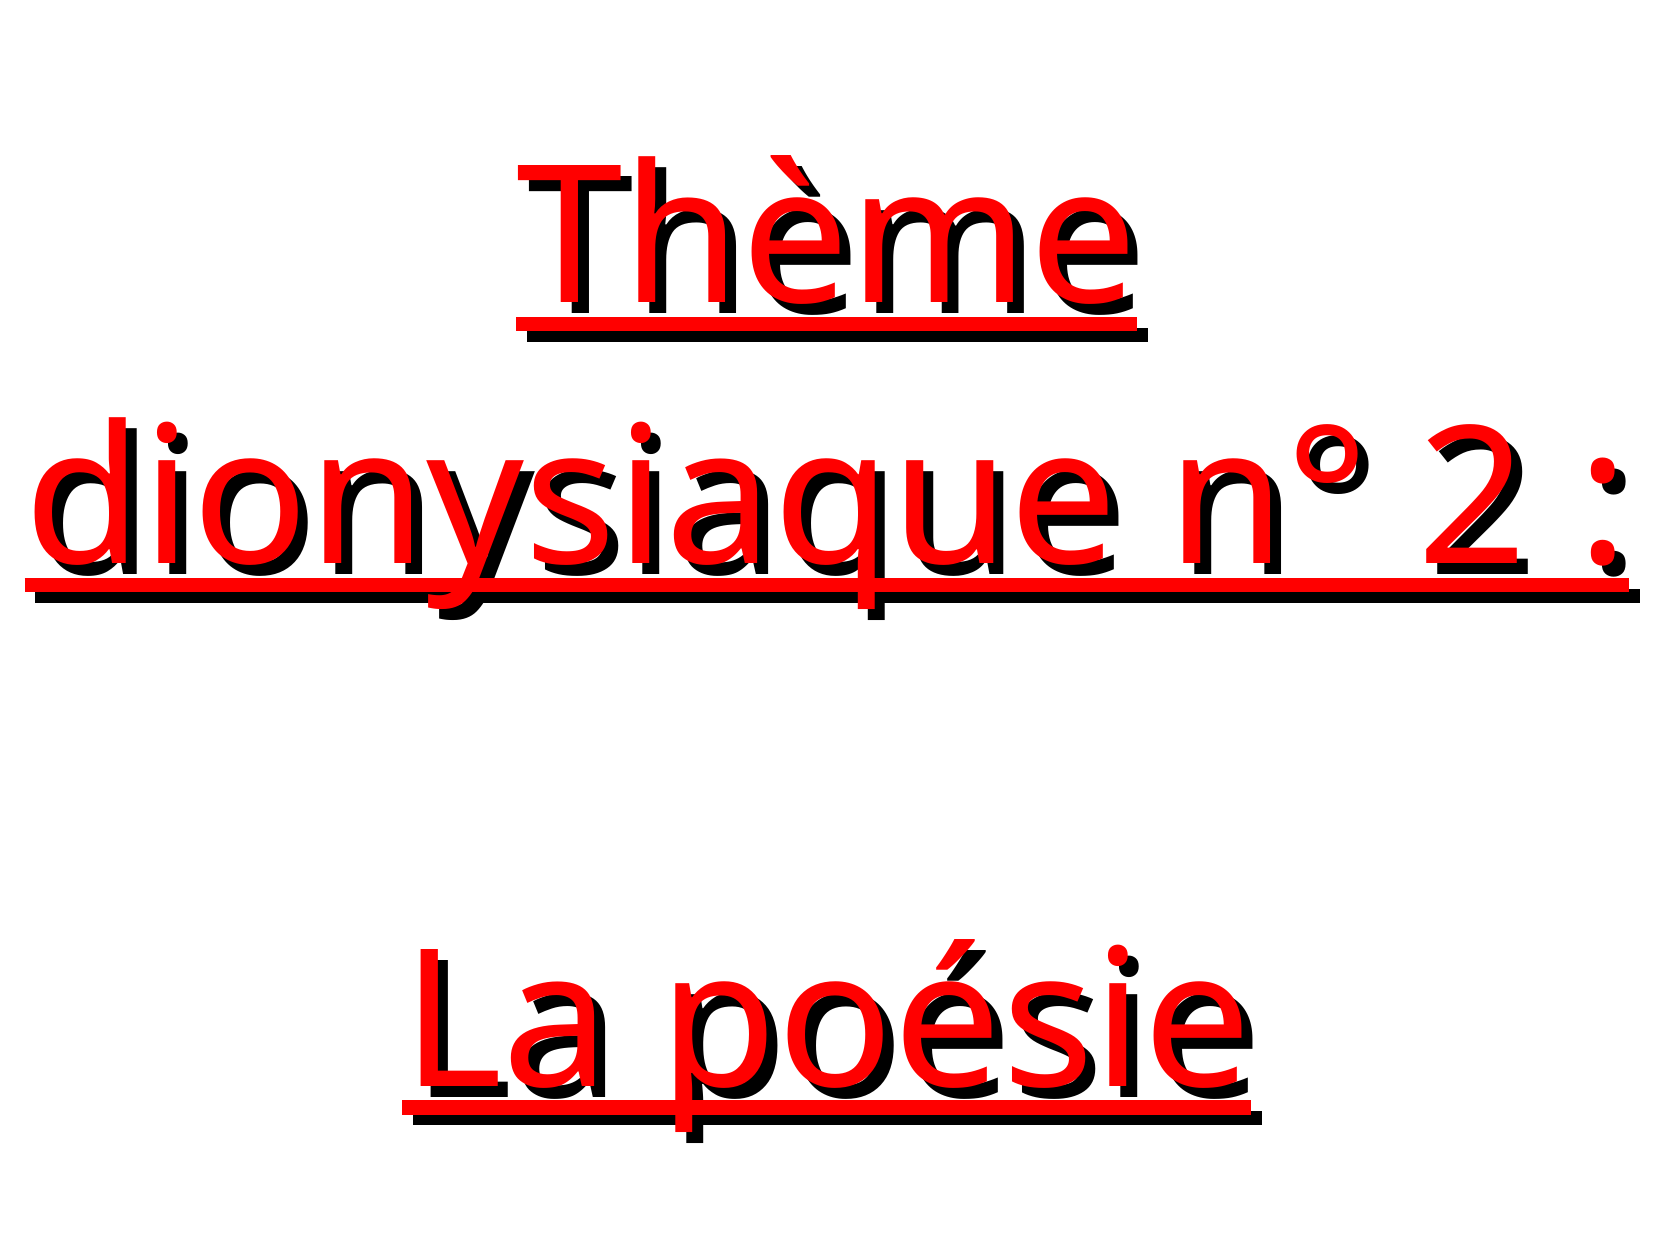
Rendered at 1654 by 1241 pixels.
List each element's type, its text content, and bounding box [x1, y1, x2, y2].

title Thème dionysiaque n° 2 : La poésie [0, 0, 1654, 1241]
